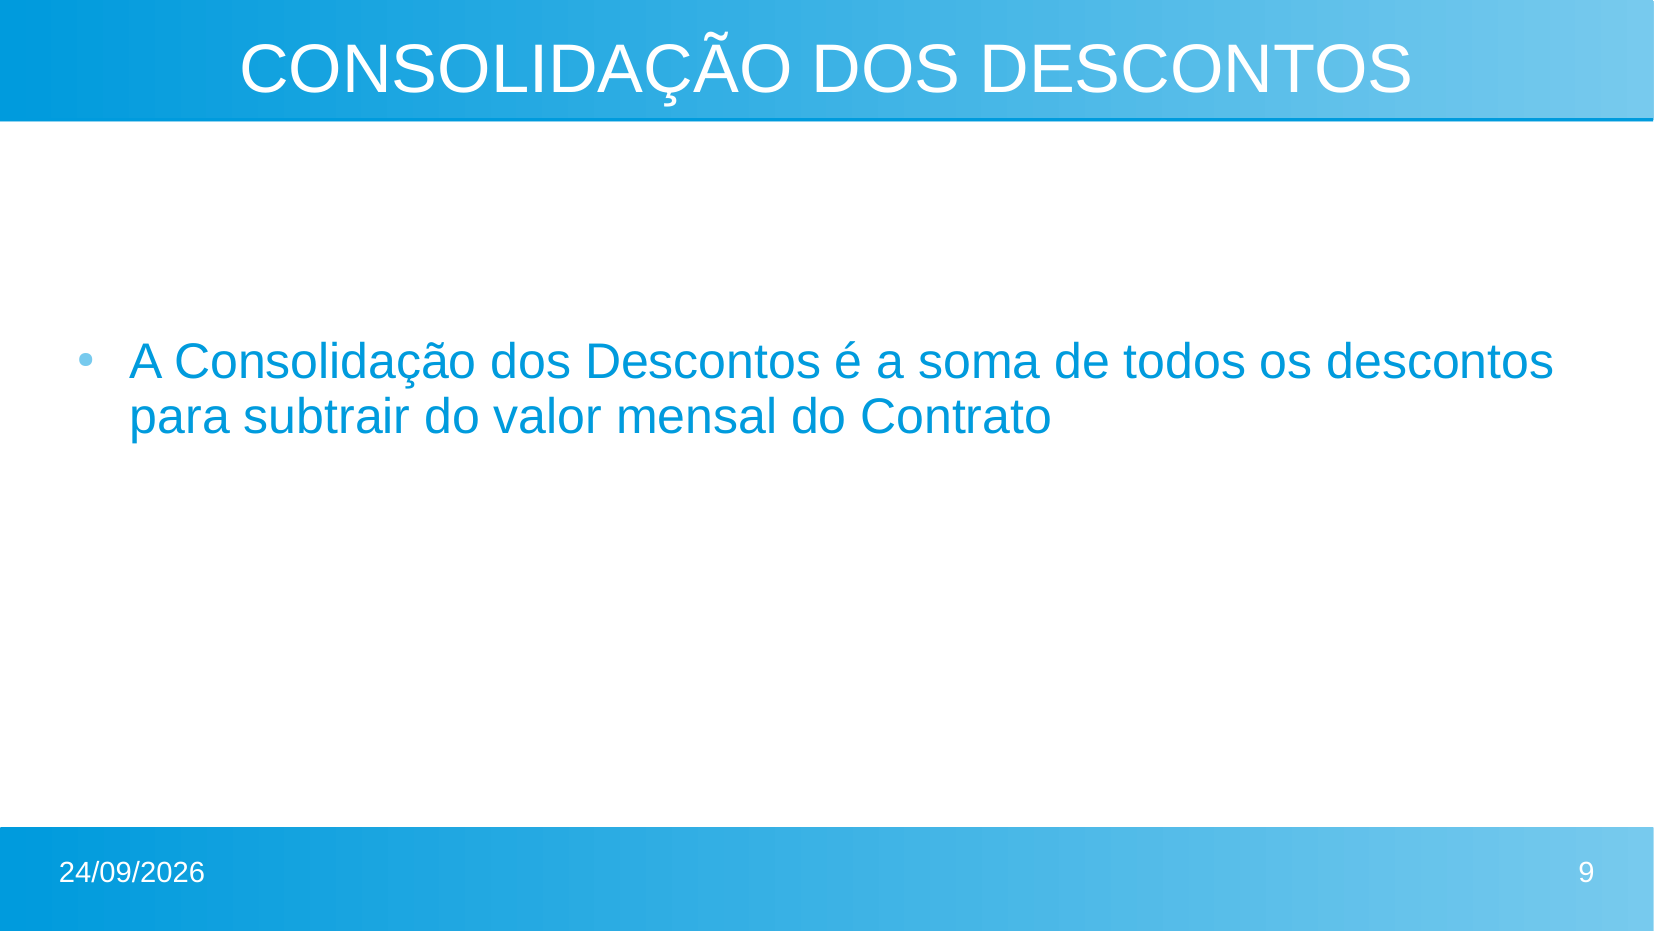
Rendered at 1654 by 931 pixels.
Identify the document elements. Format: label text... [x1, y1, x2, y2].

title CONSOLIDAÇÃO DOS DESCONTOS [59, 29, 1595, 108]
list A Consolidação dos Descontos é a soma de todos os descontos para subtrair do valor mensal do Contrato [59, 177, 1595, 768]
